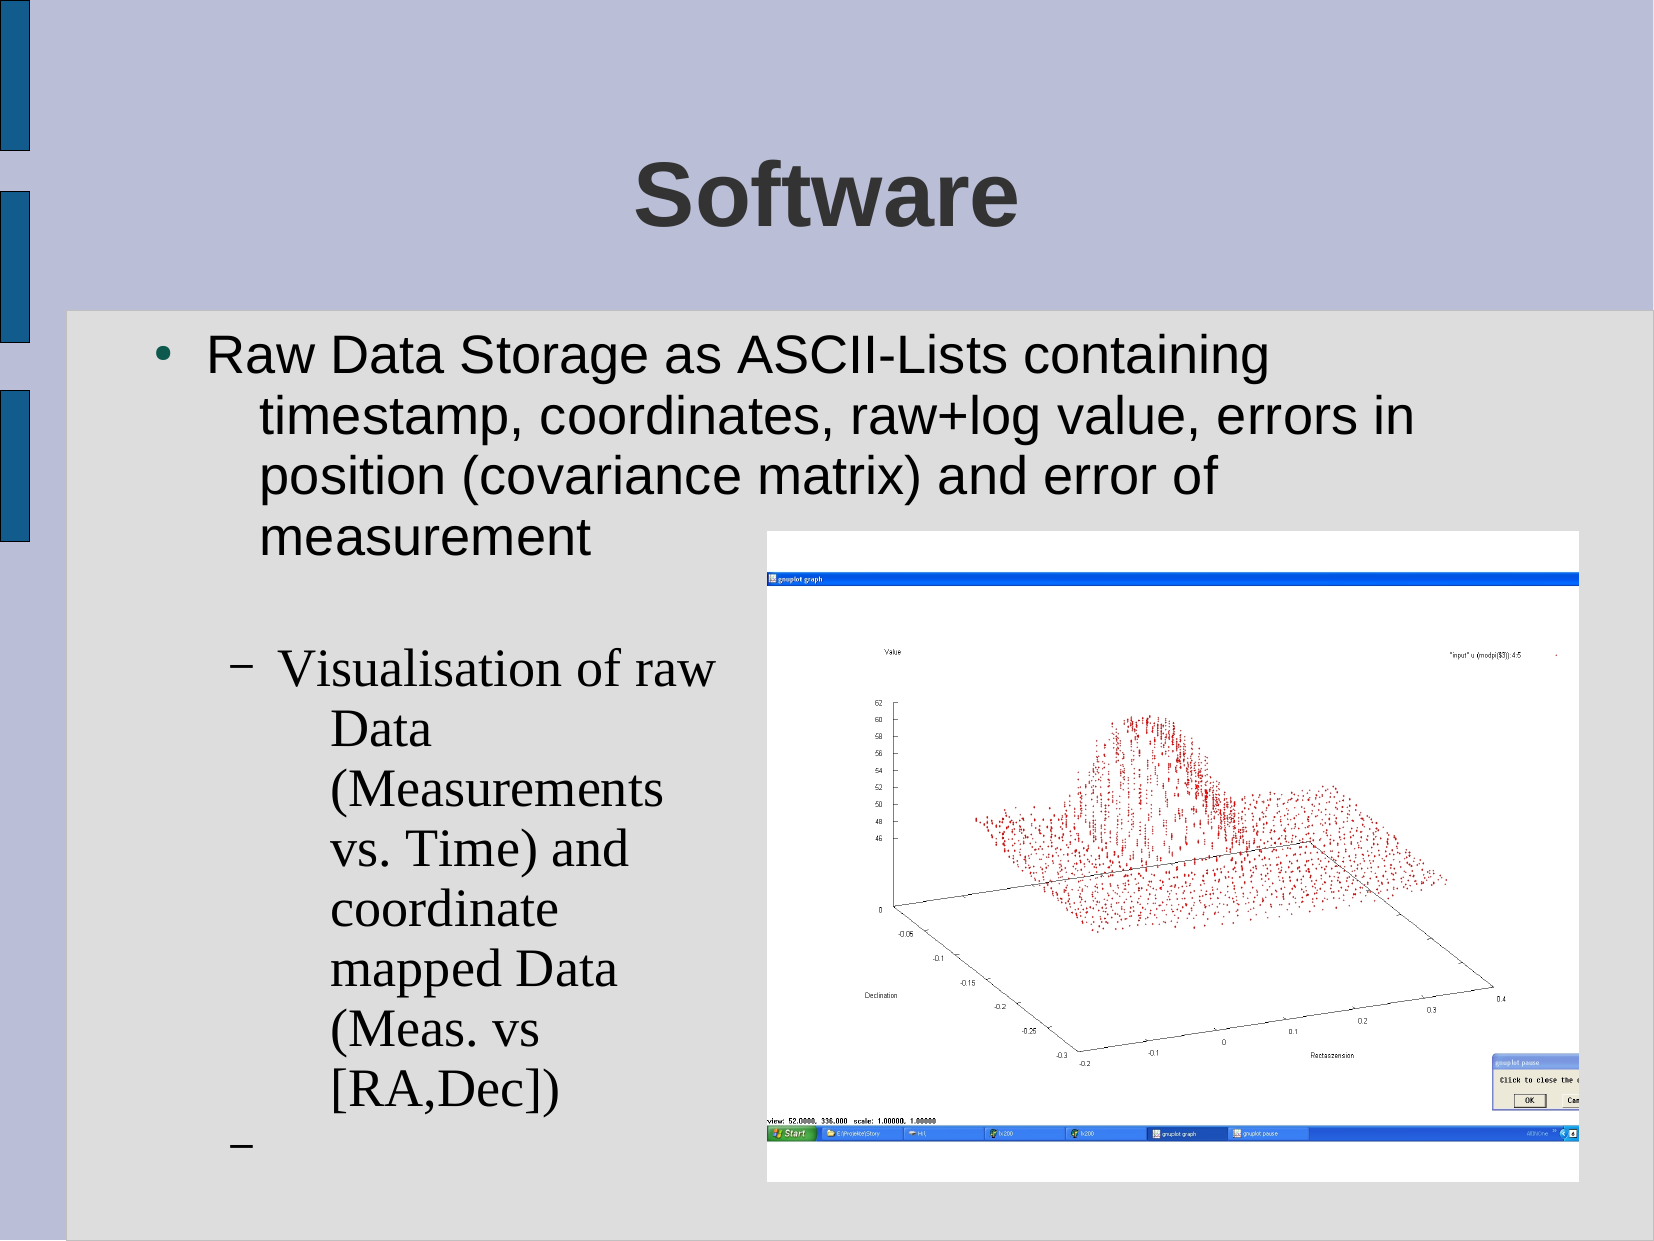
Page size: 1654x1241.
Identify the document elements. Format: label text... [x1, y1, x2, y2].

title Software [121, 91, 1534, 299]
list Raw Data Storage as ASCII-Lists containing timestamp, coordinates, raw+log value, errors in position (covariance matrix) and error of measurement [118, 324, 1531, 567]
text_box Visualisation of raw Data (Measurements vs. Time) and coordinate mapped Data (Meas. vs [RA,Dec]) [118, 637, 739, 1178]
picture [767, 531, 1579, 1182]
